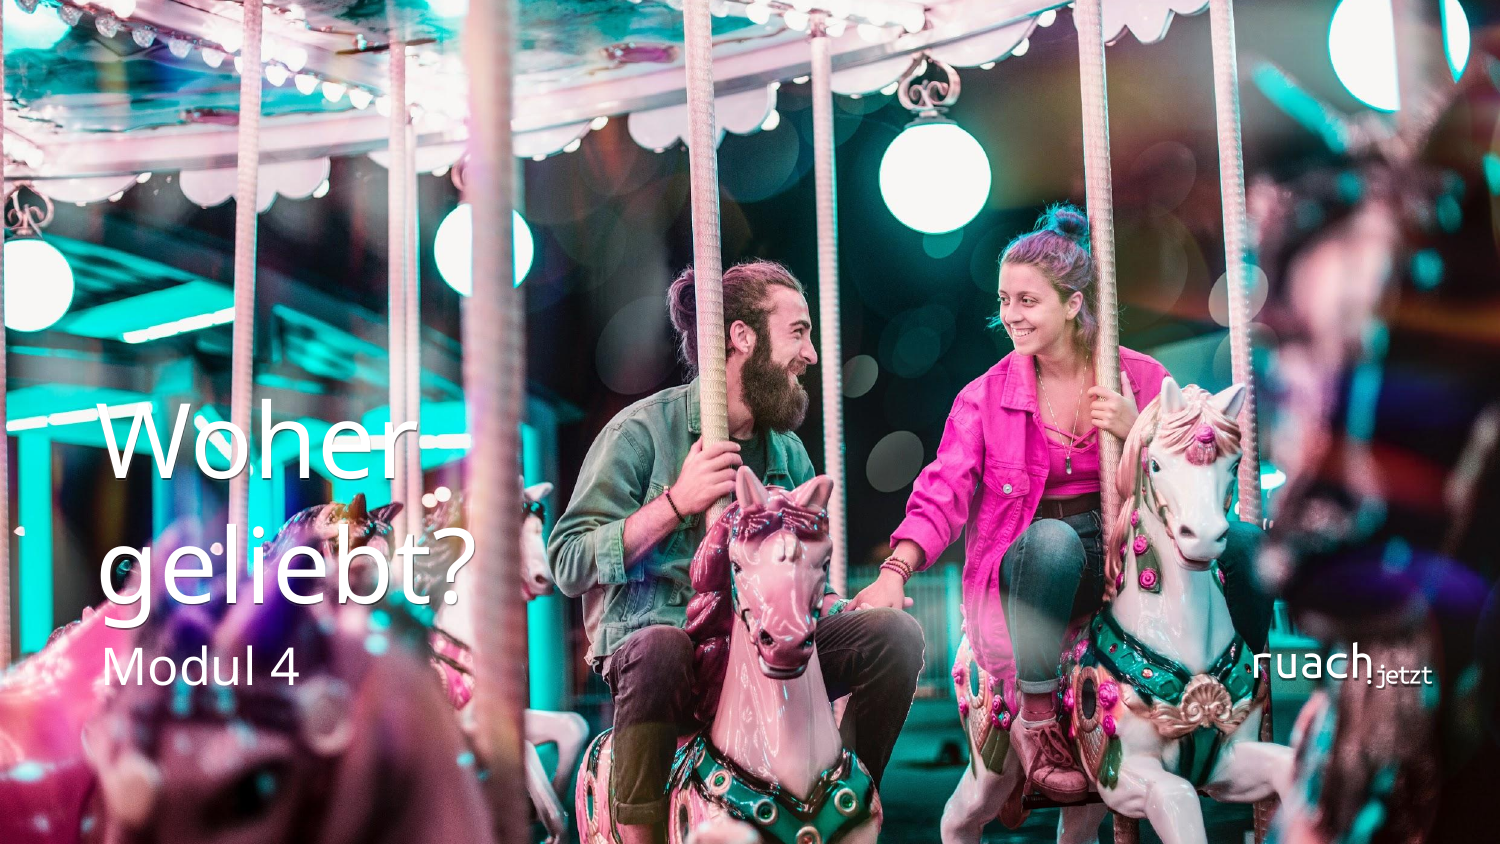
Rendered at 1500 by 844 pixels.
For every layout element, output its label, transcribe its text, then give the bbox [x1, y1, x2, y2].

text_box Woher geliebt? [80, 359, 832, 640]
picture [0, 0, 1500, 844]
text_box Modul 4 [85, 618, 837, 712]
text_box Woher geliebt? [110, 554, 141, 597]
